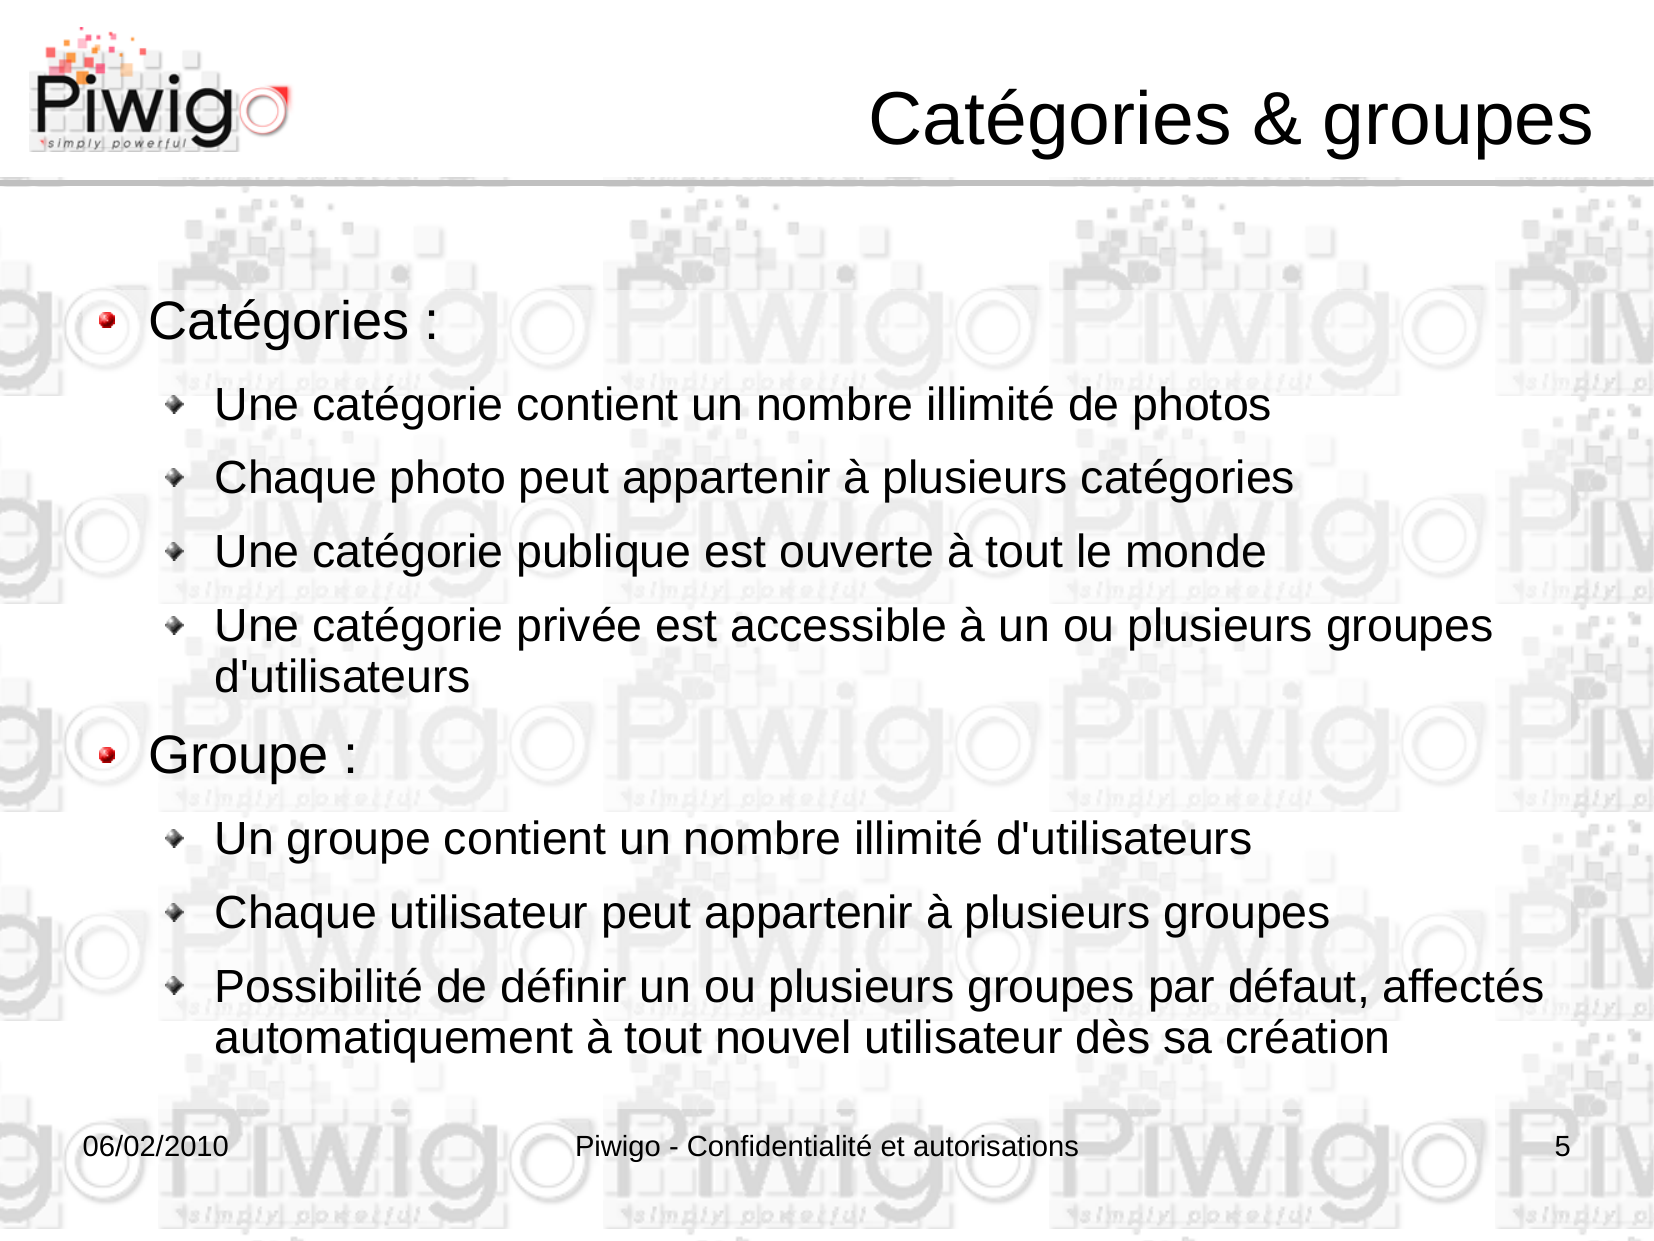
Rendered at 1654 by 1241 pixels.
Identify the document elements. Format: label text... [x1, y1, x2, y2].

list Catégories : Une catégorie contient un nombre illimité de photos Chaque photo peut appartenir à plusieurs catégories Une catégorie publique est ouverte à tout le monde Une catégorie privée est accessible à un ou plusieurs groupes d'utilisateurs Groupe : Un groupe contient un nombre illimité d'utilisateurs Chaque utilisateur peut appartenir à plusieurs groupes Possibilité de définir un ou plusieurs groupes par défaut, affectés automatiquement à tout nouvel utilisateur dès sa création [82, 290, 1571, 1109]
picture [0, 186, 1654, 1241]
picture [0, 0, 1654, 180]
title Catégories & groupes [295, 66, 1595, 170]
